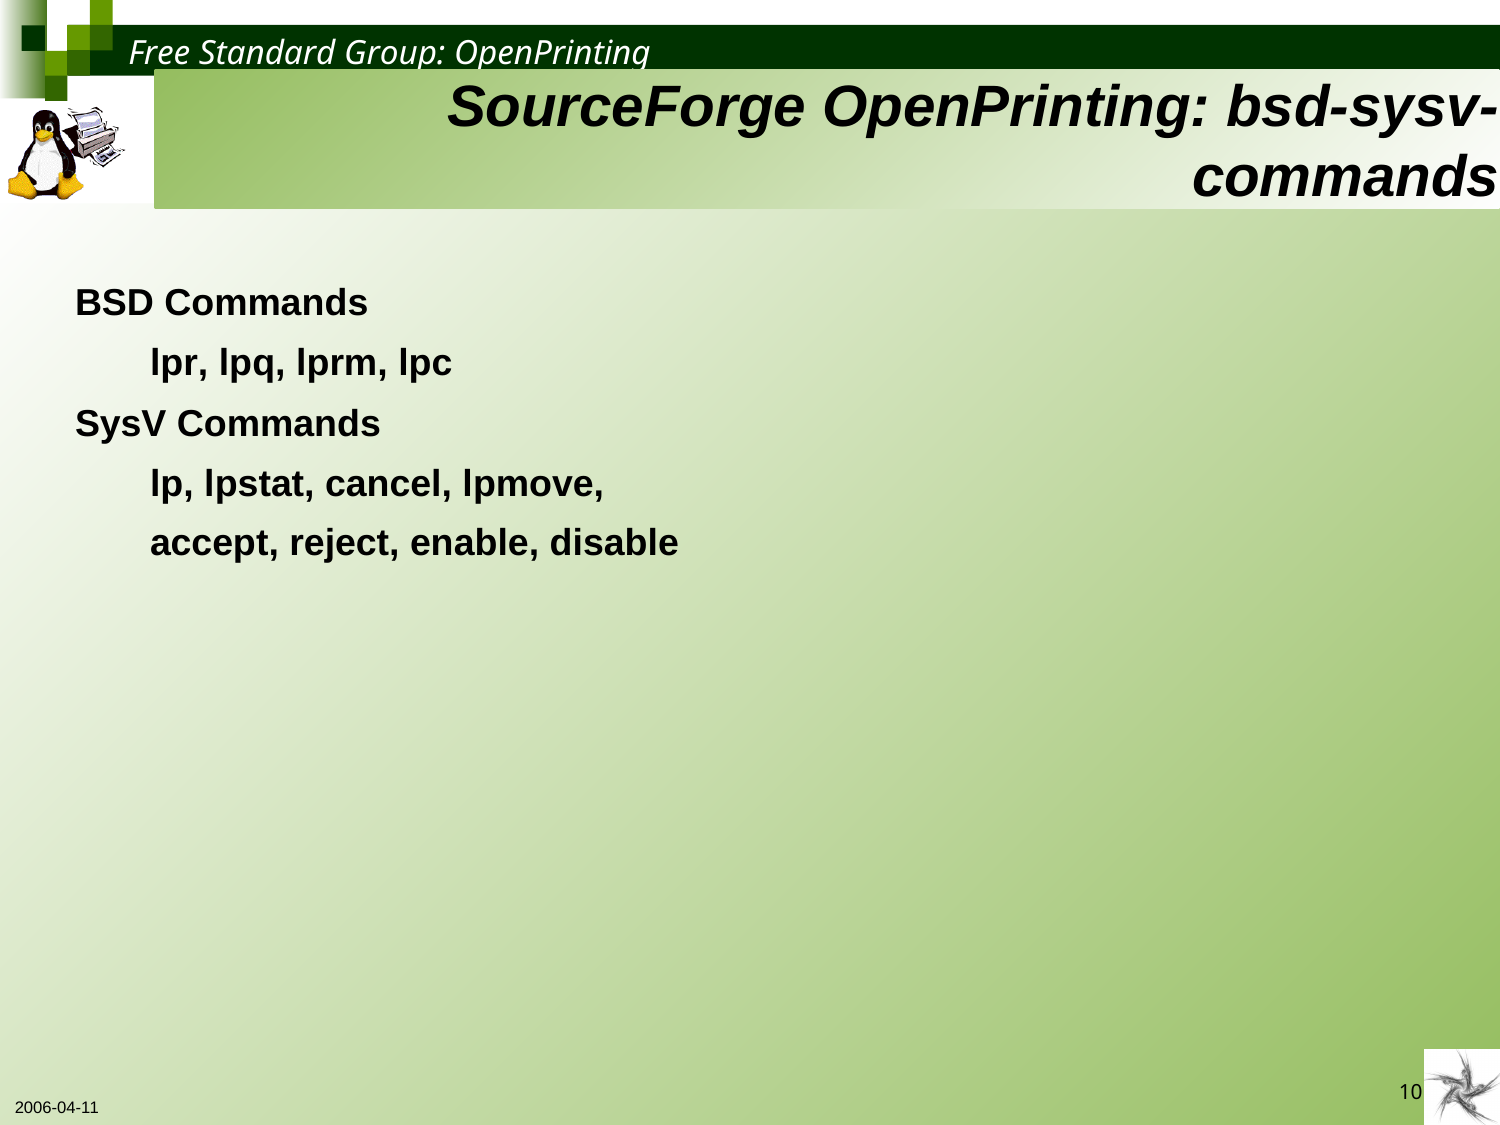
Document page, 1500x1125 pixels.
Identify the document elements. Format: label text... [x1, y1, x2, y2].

picture [1424, 1049, 1500, 1125]
title SourceForge OpenPrinting: bsd-sysv-commands [154, 71, 1500, 207]
picture [0, 96, 133, 203]
list BSD Commands lpr, lpq, lprm, lpc SysV Commands lp, lpstat, cancel, lpmove, accept, reject, enable, disable [75, 278, 1425, 963]
